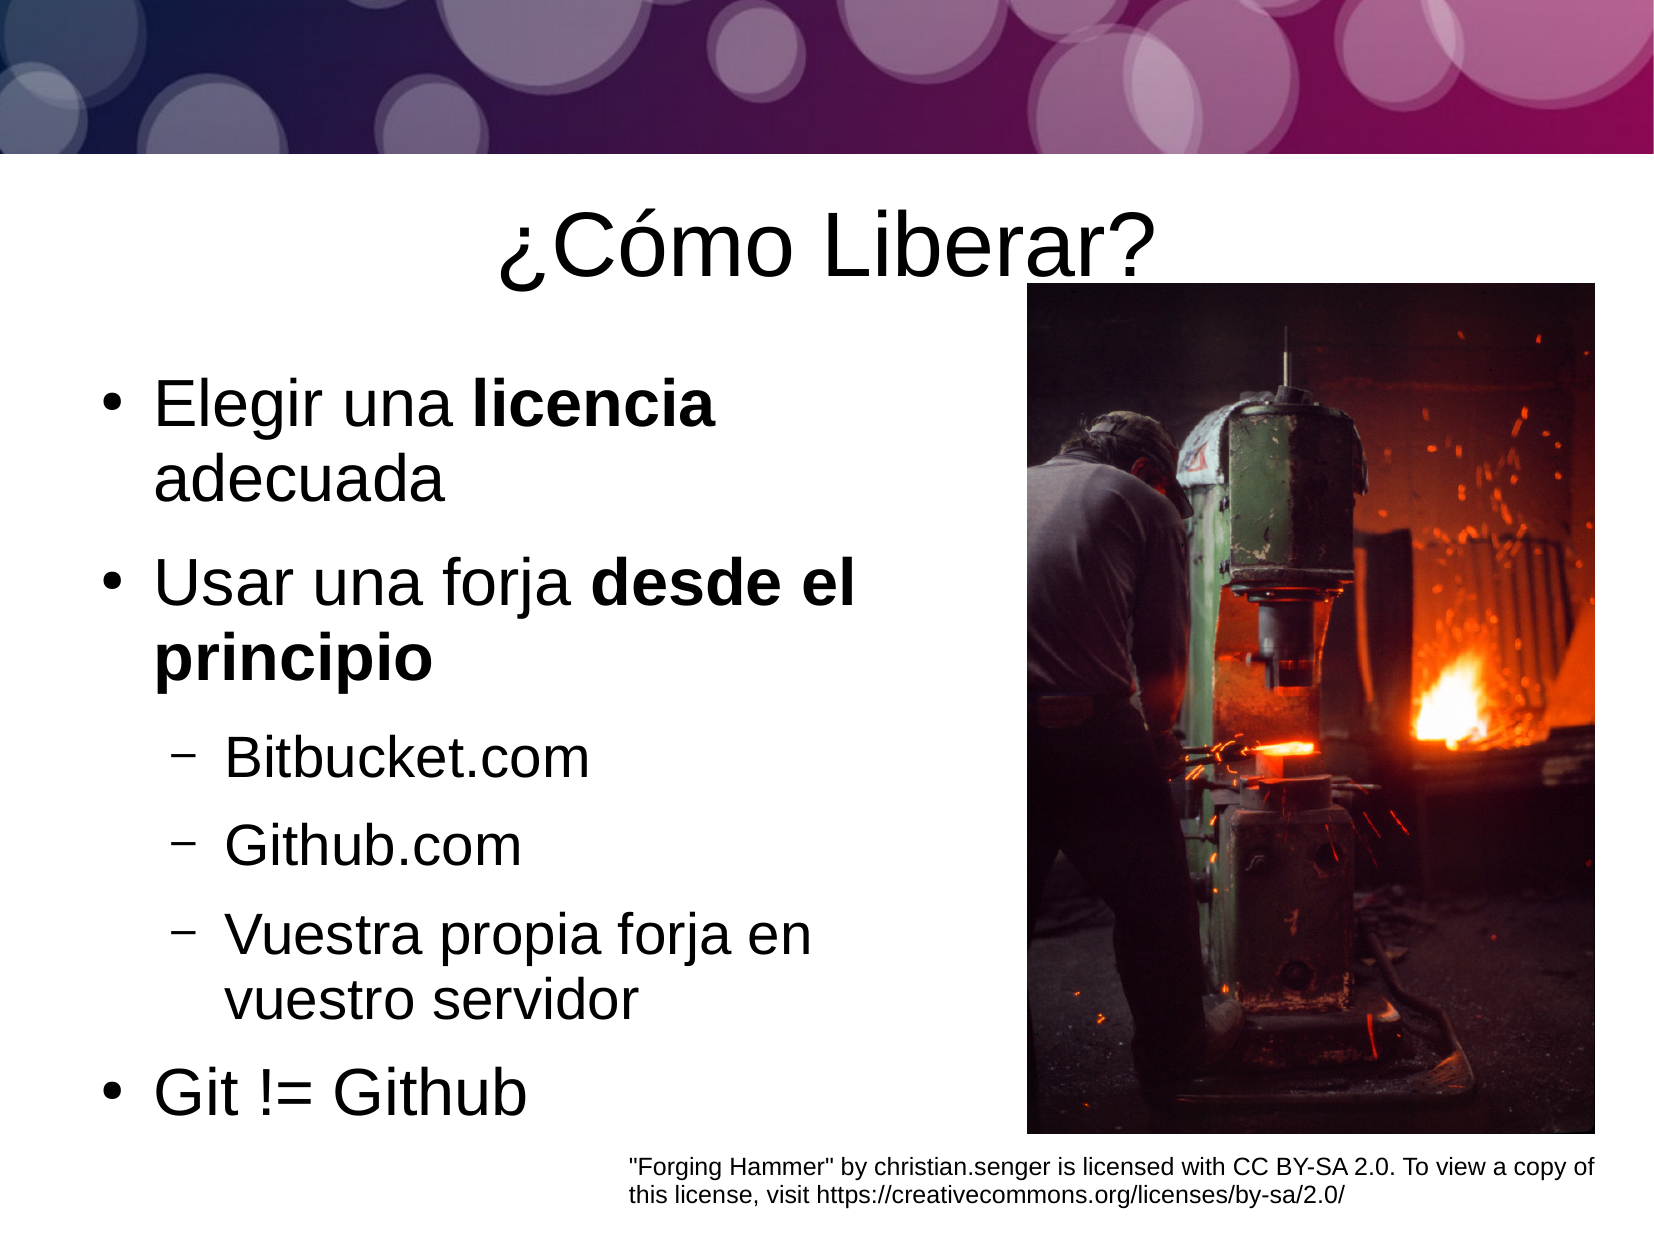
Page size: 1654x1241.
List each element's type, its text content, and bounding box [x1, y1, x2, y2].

picture [0, 0, 1654, 154]
text_box "Forging Hammer" by christian.senger is licensed with CC BY-SA 2.0. To view a copy of this license, visit https://creativecommons.org/licenses/by-sa/2.0/ [614, 1145, 1654, 1217]
picture [1027, 283, 1595, 1134]
list Elegir una licencia adecuada Usar una forja desde el principio Bitbucket.com Github.com Vuestra propia forja en vuestro servidor Git != Github [82, 366, 957, 1087]
title ¿Cómo Liberar? [82, 159, 1571, 331]
